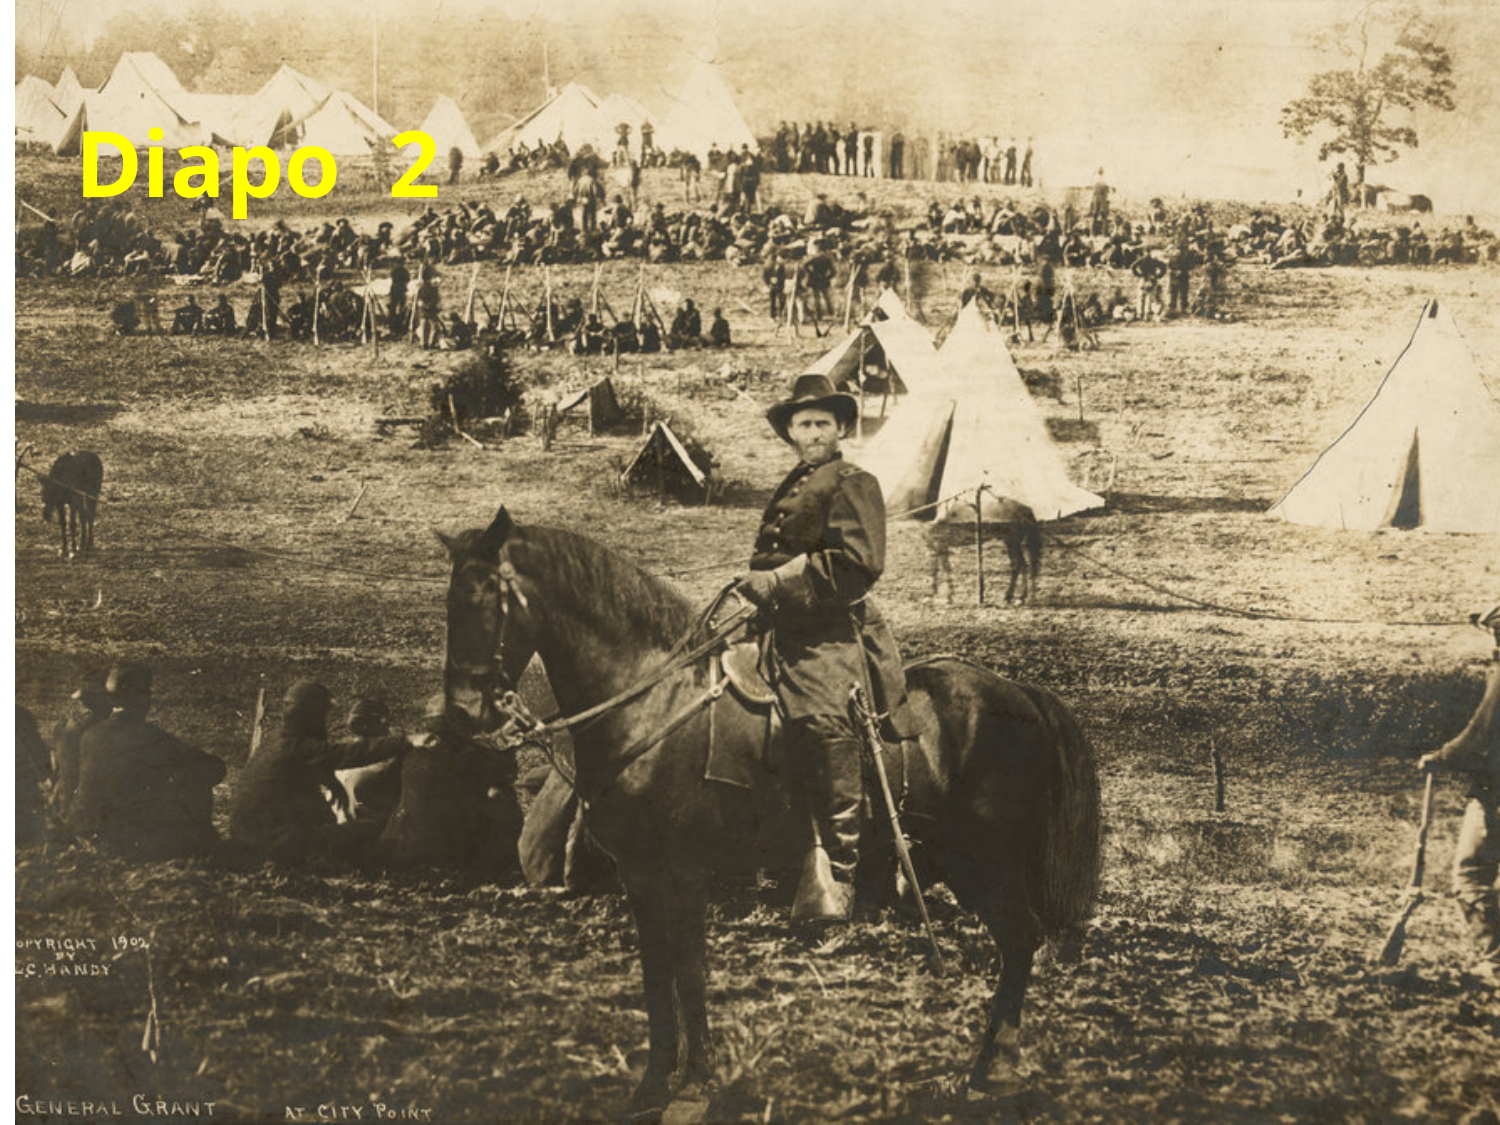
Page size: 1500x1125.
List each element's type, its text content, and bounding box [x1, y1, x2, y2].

picture [15, 0, 1500, 1125]
text_box Diapo 2 [74, 23, 1425, 254]
